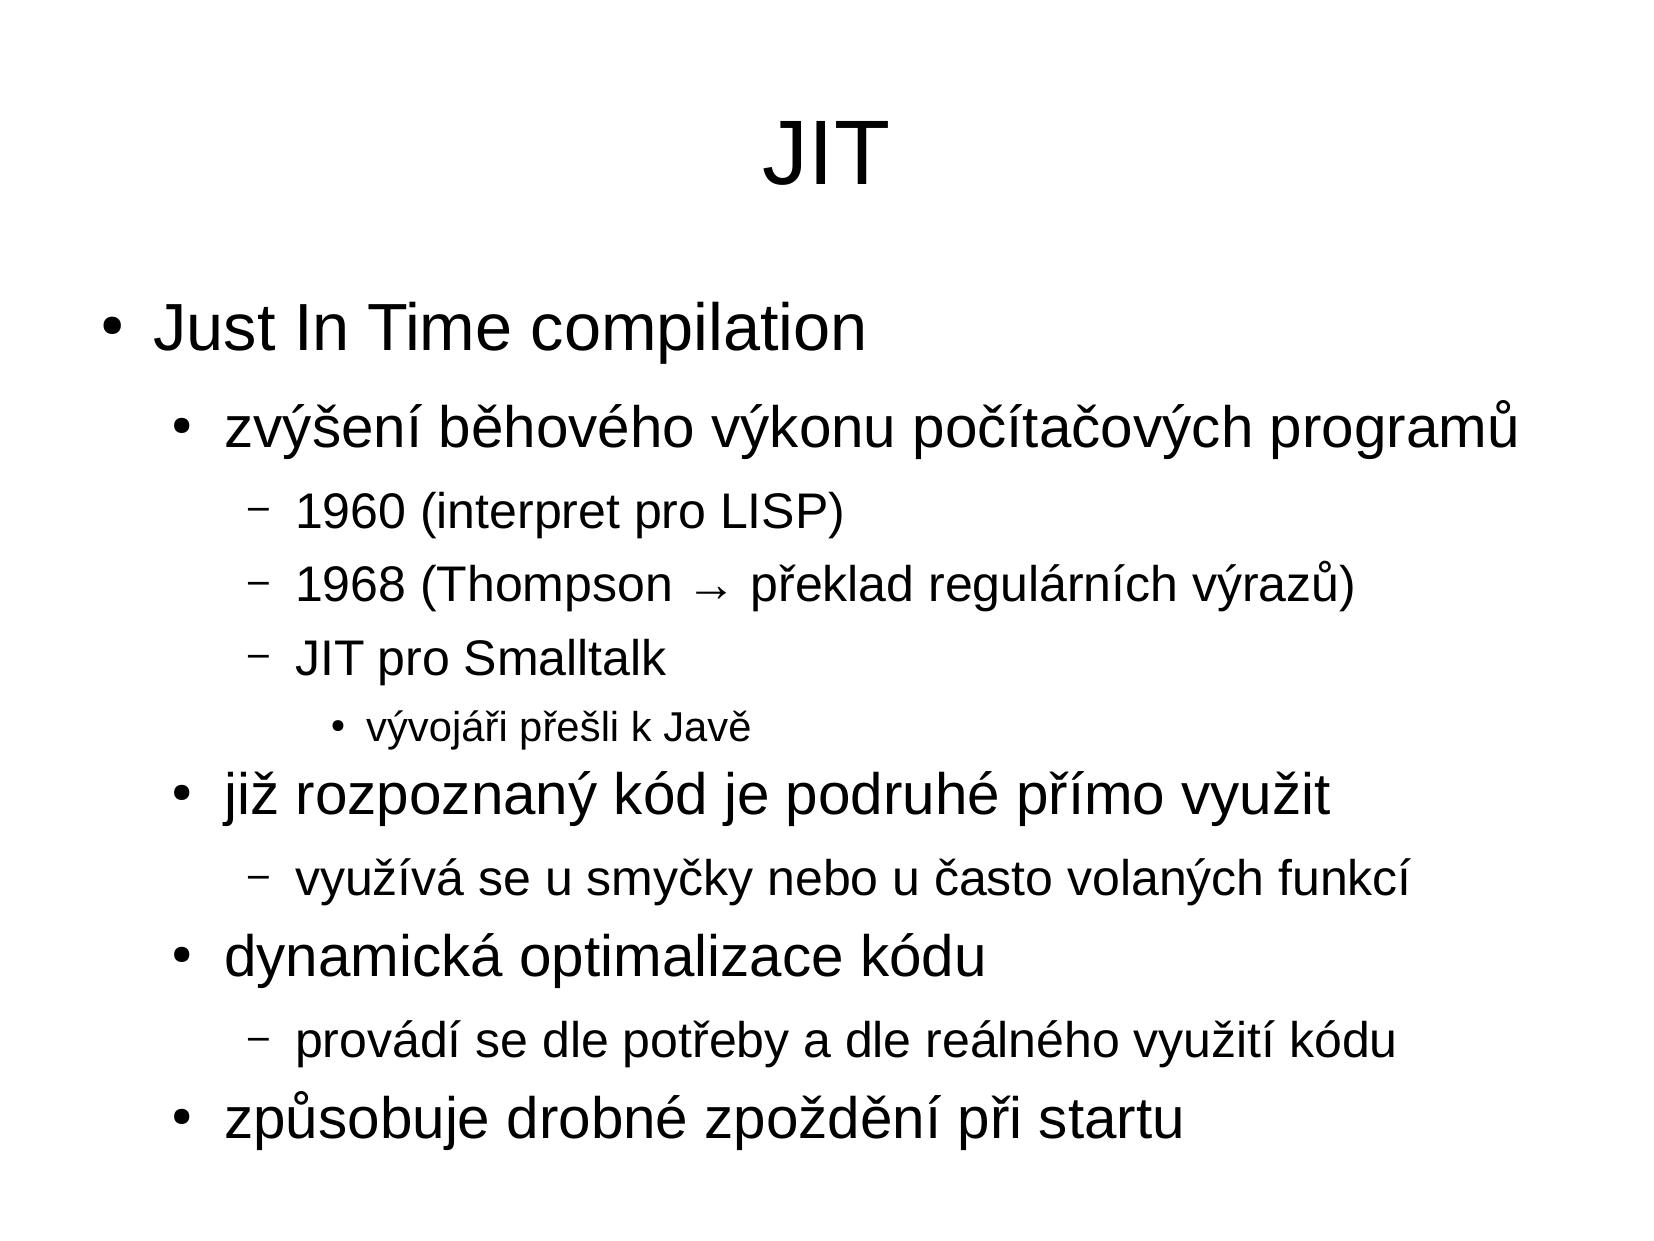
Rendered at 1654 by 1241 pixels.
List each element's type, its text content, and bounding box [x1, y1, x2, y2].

list Just In Time compilation zvýšení běhového výkonu počítačových programů 1960 (interpret pro LISP) 1968 (Thompson → překlad regulárních výrazů) JIT pro Smalltalk vývojáři přešli k Javě již rozpoznaný kód je podruhé přímo využit využívá se u smyčky nebo u často volaných funkcí dynamická optimalizace kódu provádí se dle potřeby a dle reálného využití kódu způsobuje drobné zpoždění při startu [82, 290, 1571, 1152]
title JIT [82, 49, 1571, 257]
